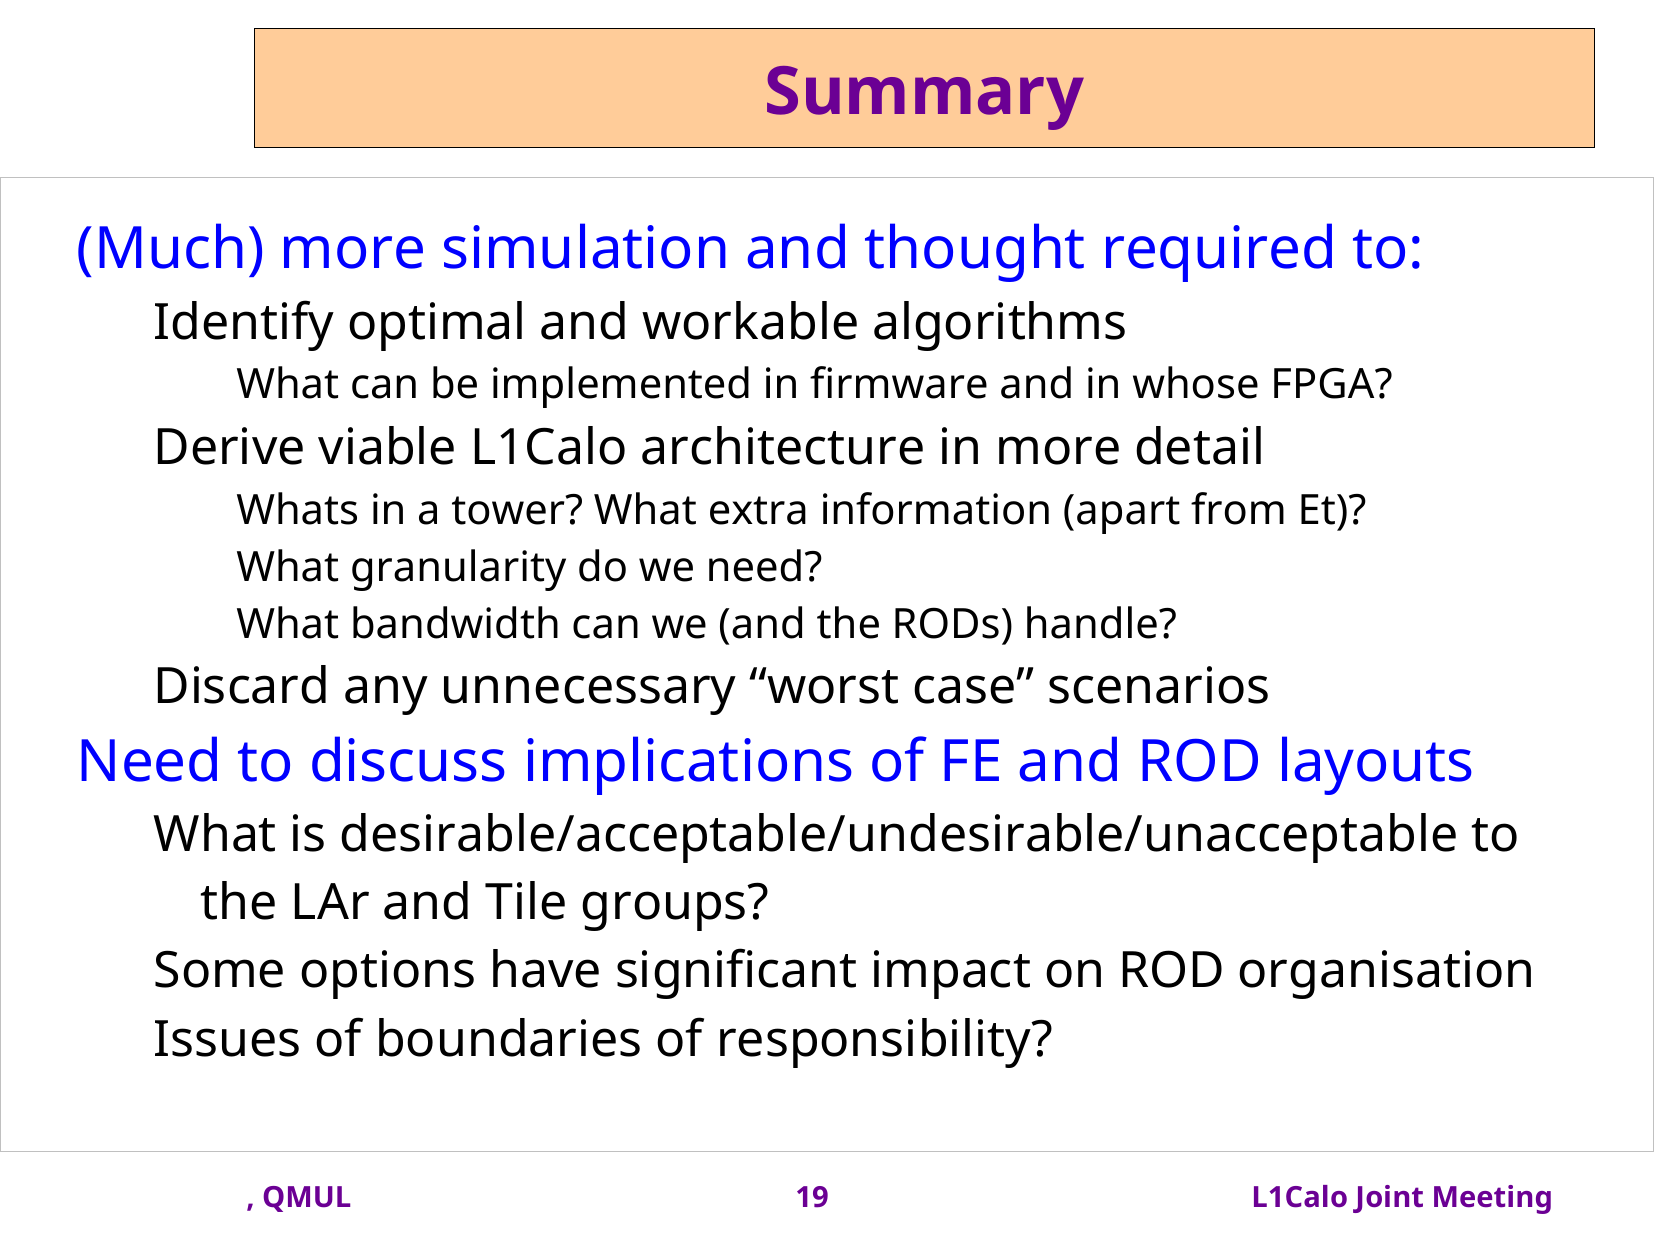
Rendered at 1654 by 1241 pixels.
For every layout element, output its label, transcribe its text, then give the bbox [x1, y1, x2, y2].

title Summary [254, 28, 1595, 148]
list (Much) more simulation and thought required to: Identify optimal and workable algorithms What can be implemented in firmware and in whose FPGA? Derive viable L1Calo architecture in more detail Whats in a tower? What extra information (apart from Et)? What granularity do we need? What bandwidth can we (and the RODs) handle? Discard any unnecessary “worst case” scenarios Need to discuss implications of FE and ROD layouts What is desirable/acceptable/undesirable/unacceptable to the LAr and Tile groups? Some options have significant impact on ROD organisation Issues of boundaries of responsibility? [59, 206, 1595, 1089]
